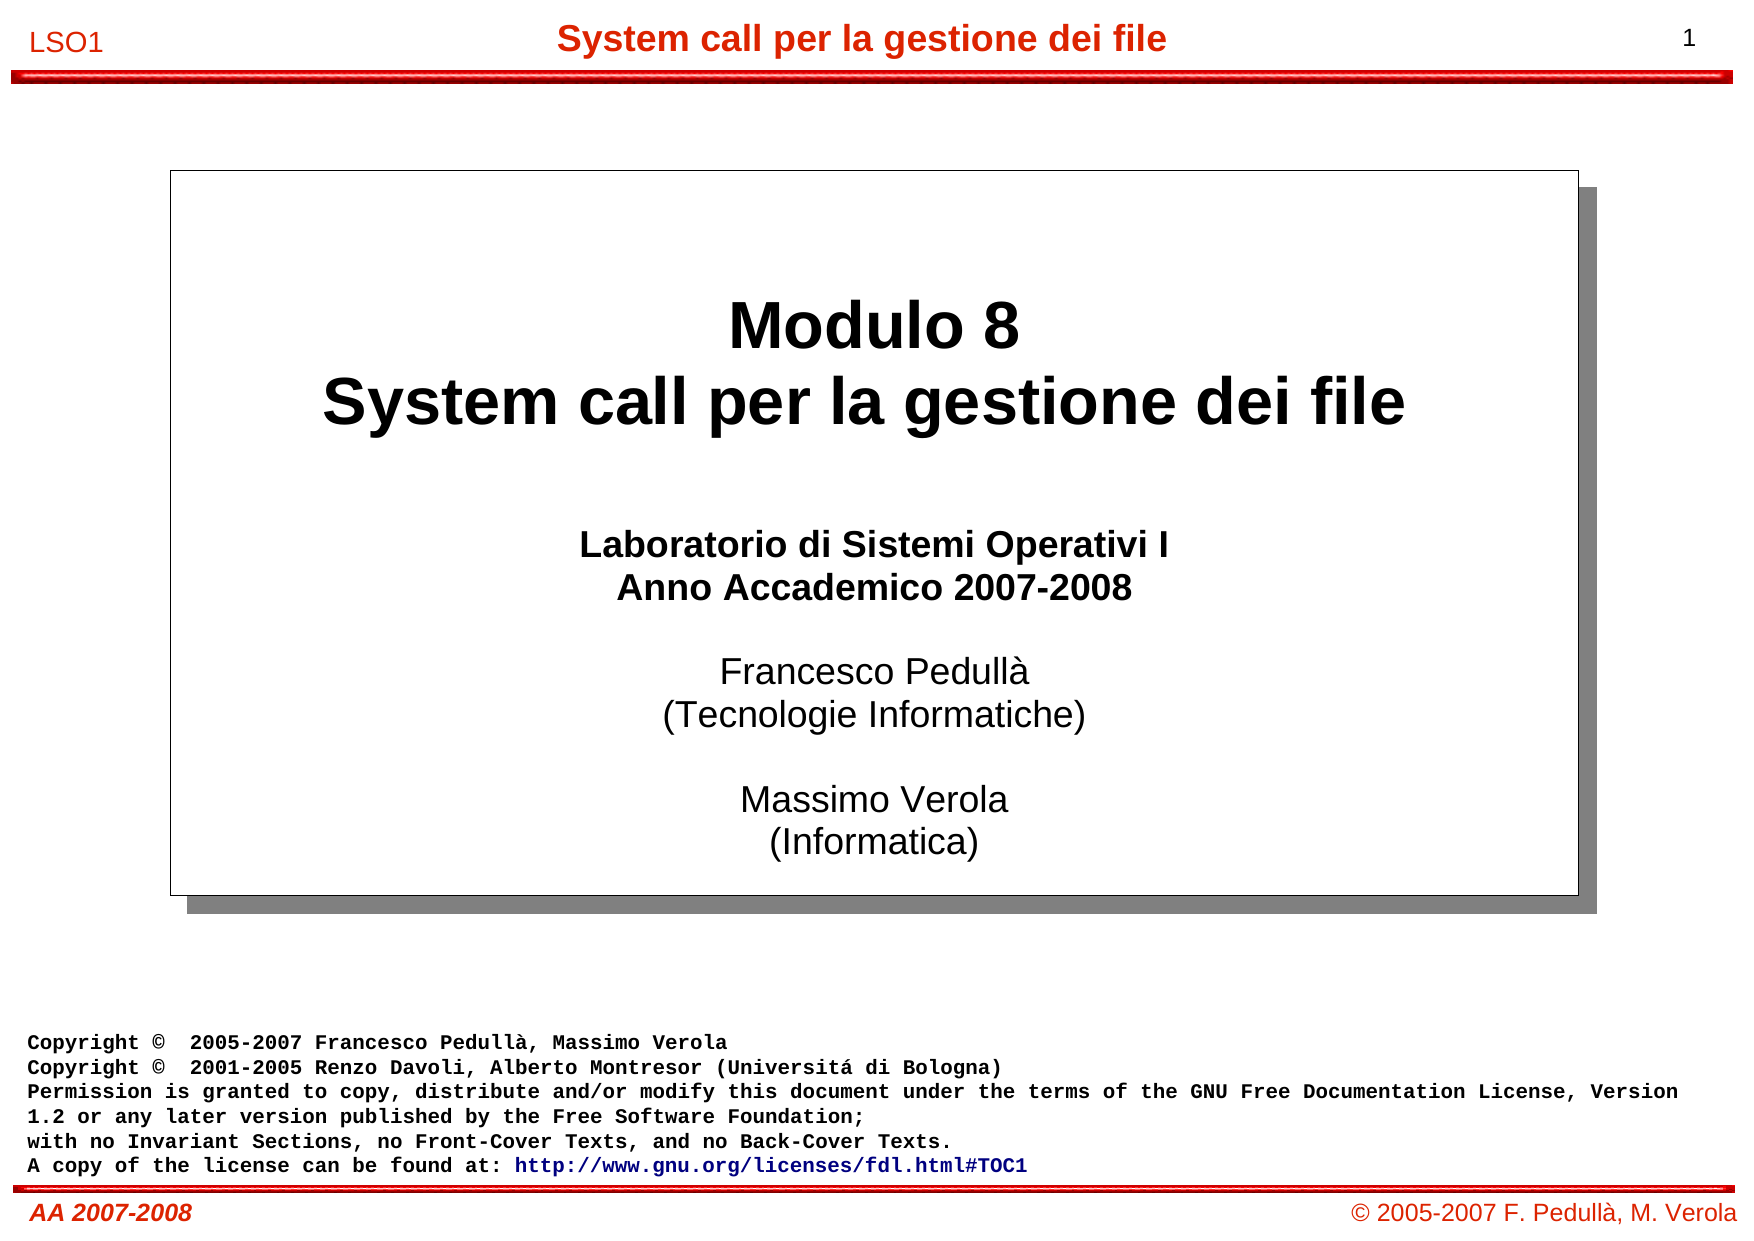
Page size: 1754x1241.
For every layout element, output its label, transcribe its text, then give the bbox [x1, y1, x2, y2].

picture [13, 1185, 1735, 1193]
picture [11, 70, 1733, 84]
text_box Modulo 8 System call per la gestione dei file Laboratorio di Sistemi Operativi I Anno Accademico 2007-2008 Francesco Pedullà (Tecnologie Informatiche) Massimo Verola (Informatica) [170, 170, 1579, 896]
text_box Copyright © 2005-2007 Francesco Pedullà, Massimo Verola Copyright © 2001-2005 Renzo Davoli, Alberto Montresor (Universitá di Bologna) Permission is granted to copy, distribute and/or modify this document under the terms of the GNU Free Documentation License, Version 1.2 or any later version published by the Free Software Foundation; with no Invariant Sections, no Front-Cover Texts, and no Back-Cover Texts. A copy of the license can be found at: http://www.gnu.org/licenses/fdl.html#TOC1 [27, 1031, 1716, 1178]
